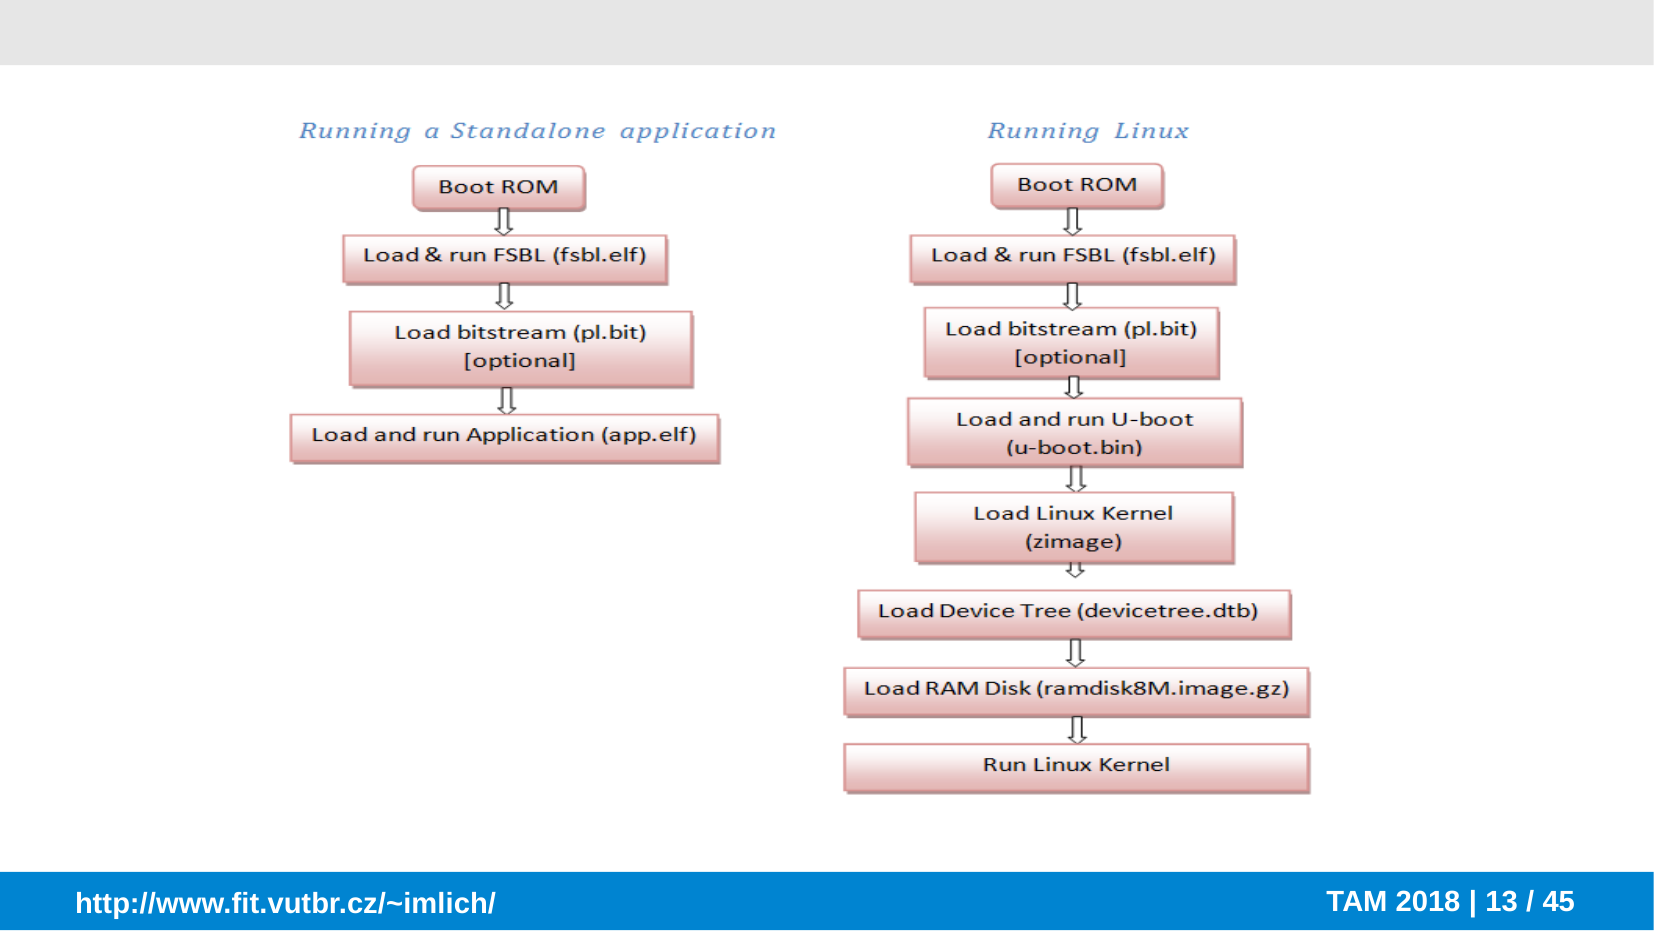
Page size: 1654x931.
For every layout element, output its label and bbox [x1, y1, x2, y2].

picture [252, 117, 1413, 824]
